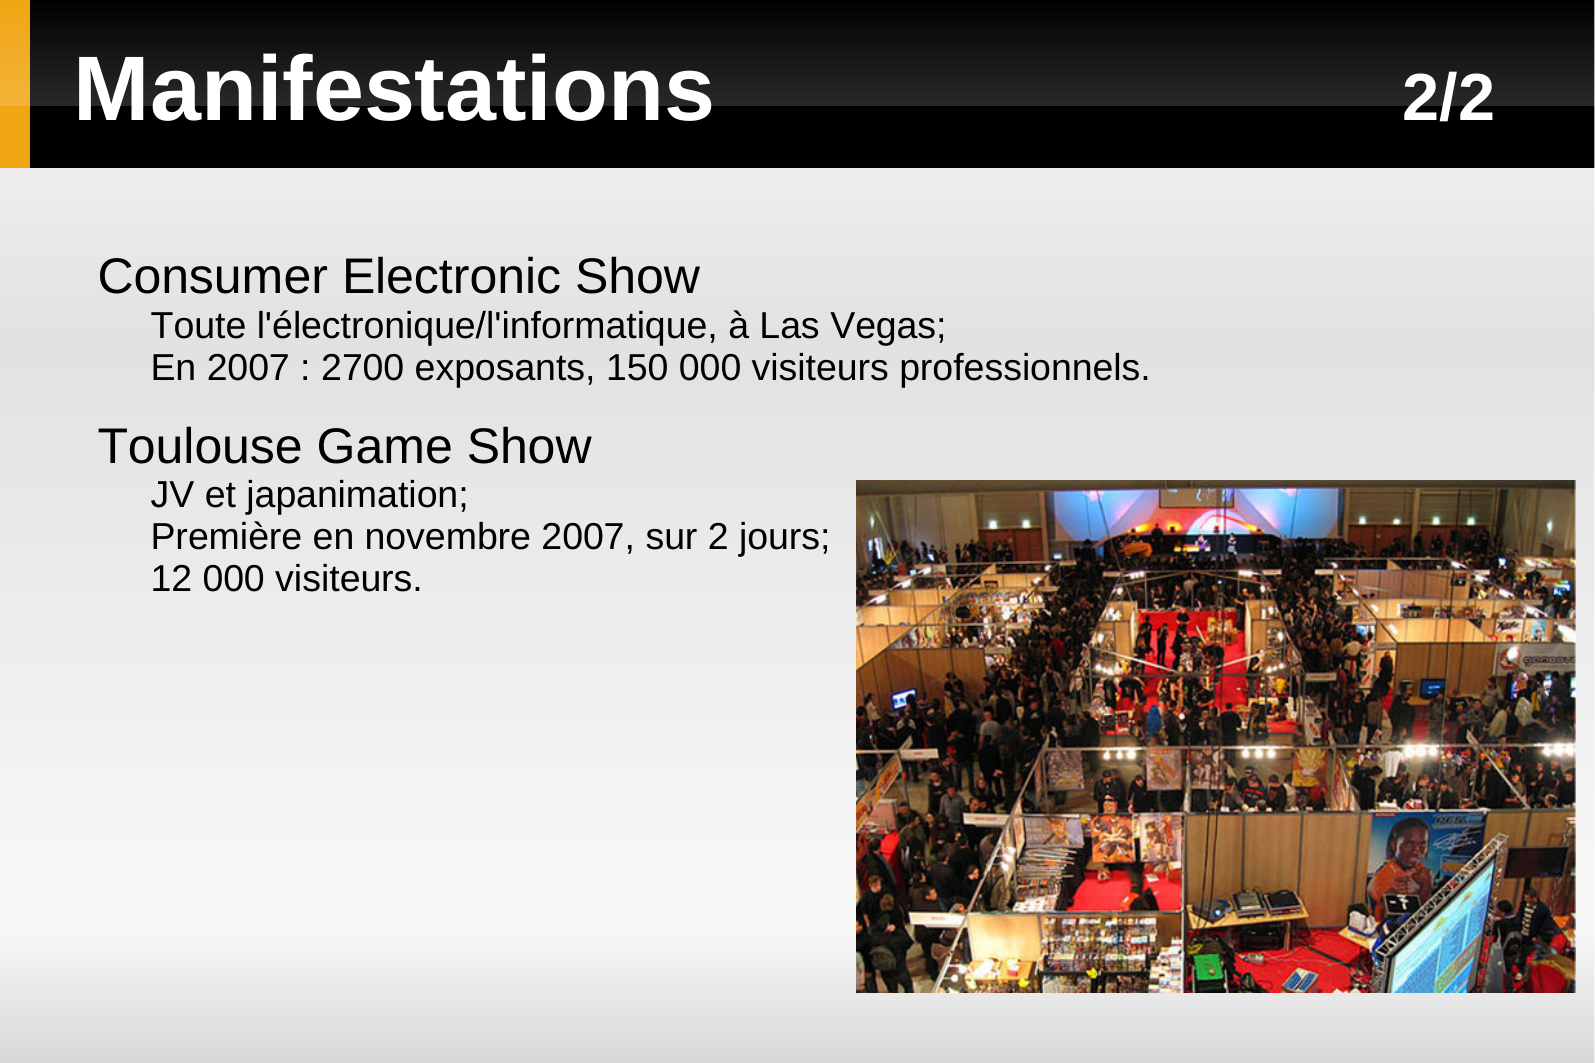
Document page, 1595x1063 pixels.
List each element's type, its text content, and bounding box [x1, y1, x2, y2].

title Manifestations 2/2 [74, 7, 1510, 171]
list Consumer Electronic Show Toute l'électronique/l'informatique, à Las Vegas; En 2007 : 2700 exposants, 150 000 visiteurs professionnels. Toulouse Game Show JV et japanimation; Première en novembre 2007, sur 2 jours; 12 000 visiteurs. [79, 248, 1515, 936]
picture [0, 0, 1595, 1063]
